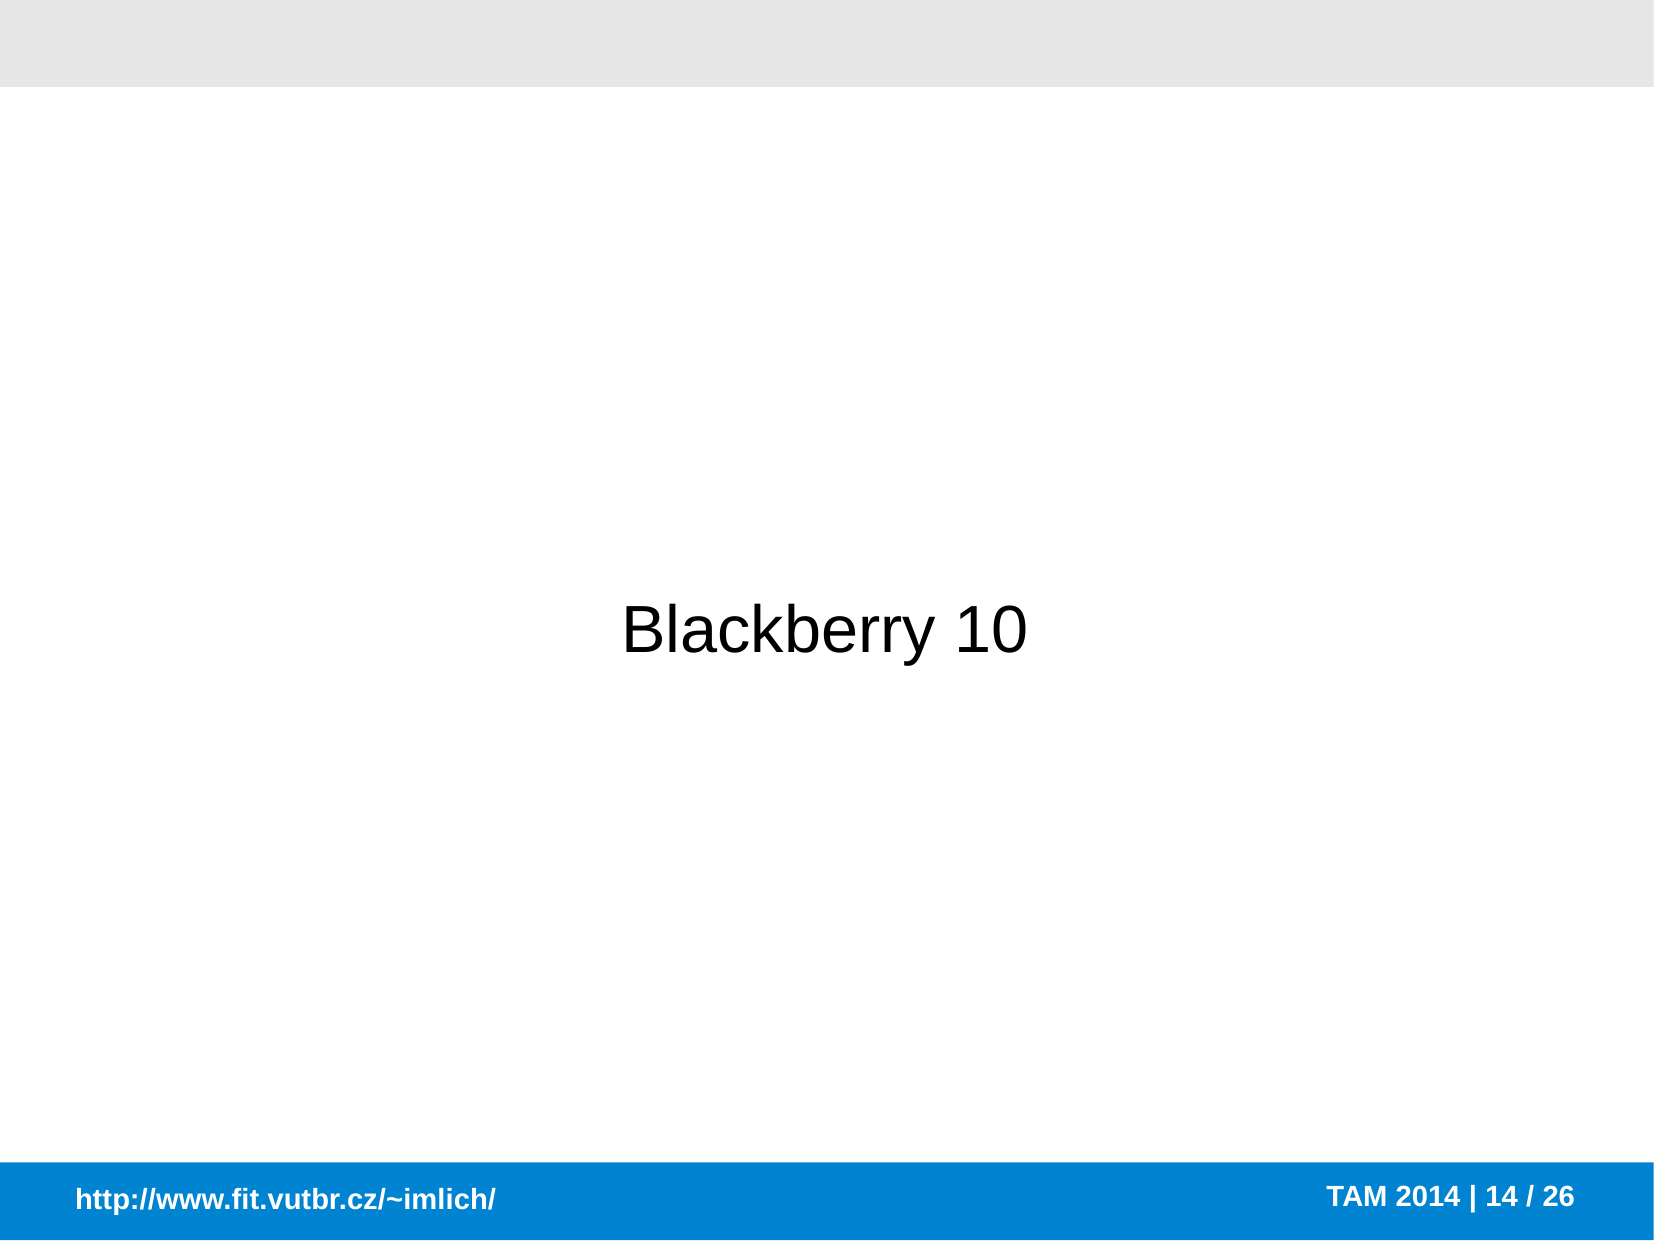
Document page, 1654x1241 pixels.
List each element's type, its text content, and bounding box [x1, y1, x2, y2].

subtitle Blackberry 10 [37, 95, 1613, 1163]
